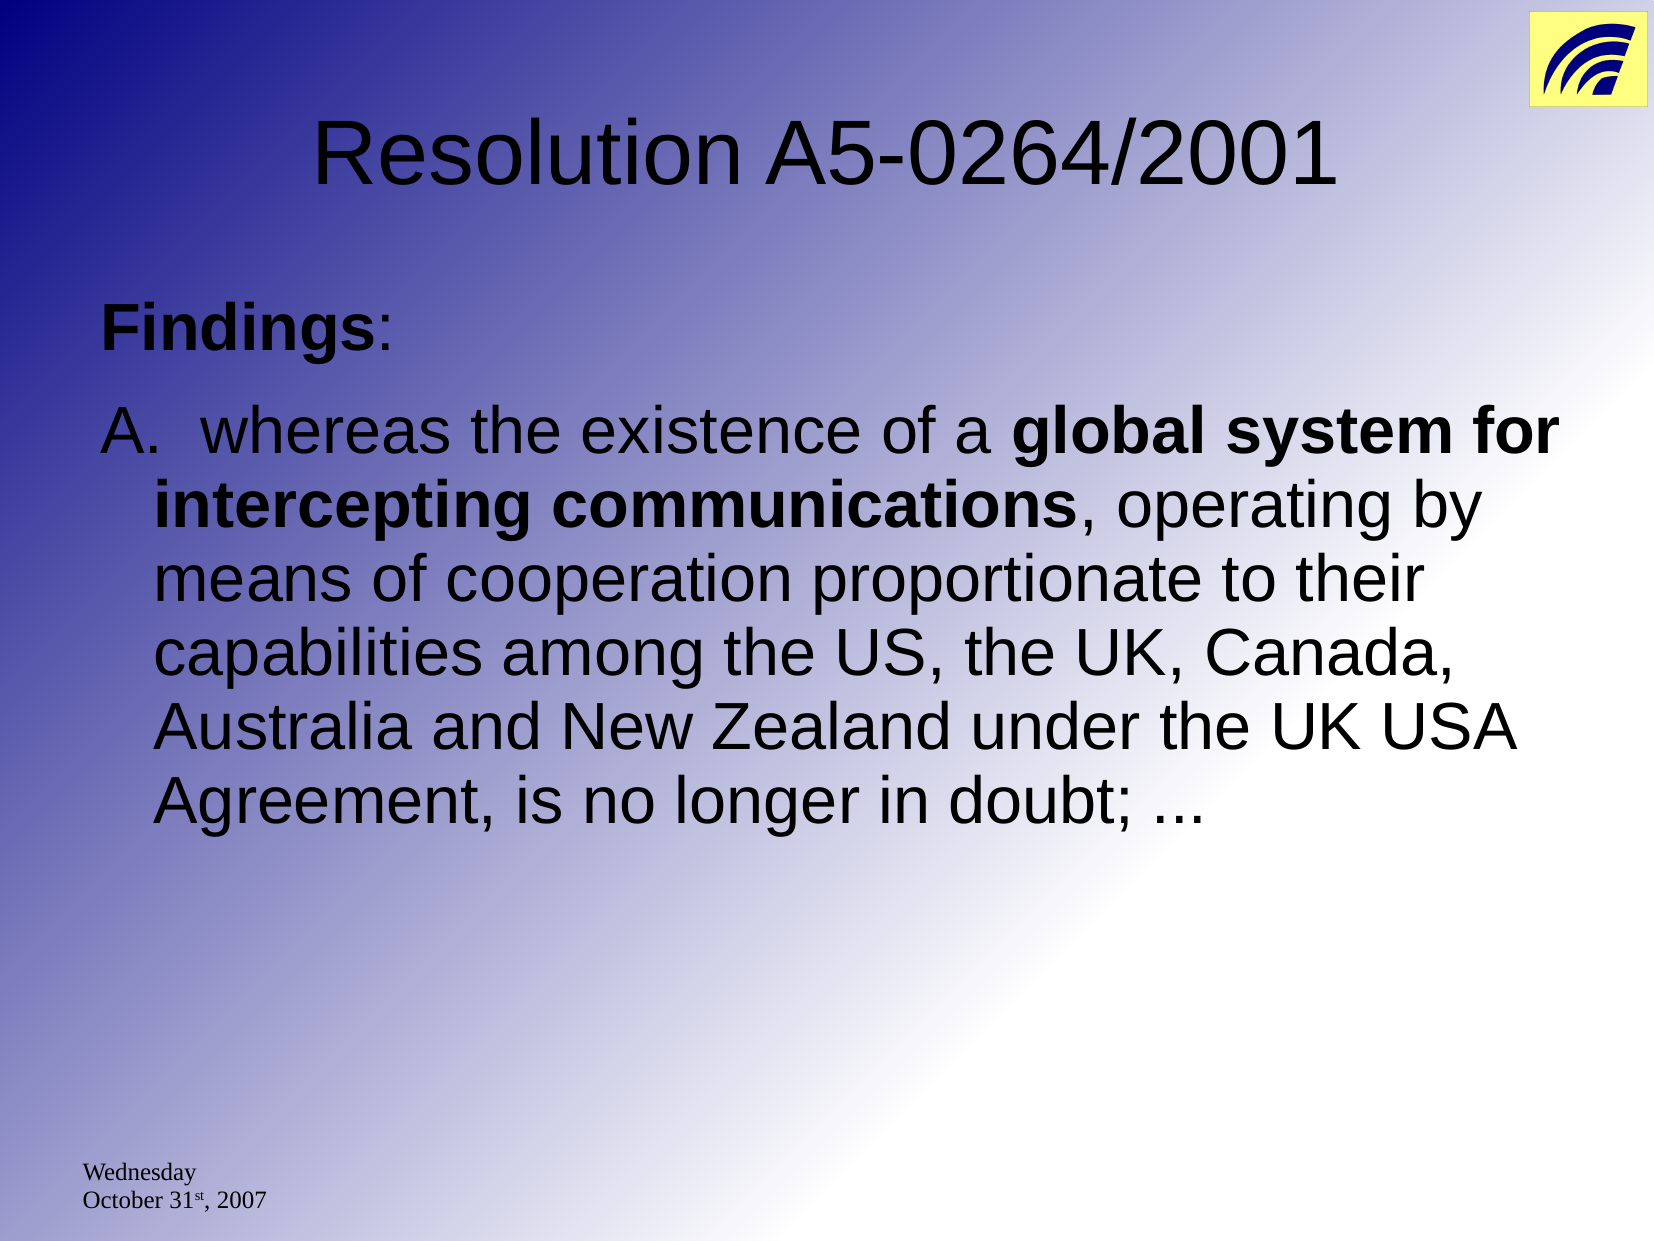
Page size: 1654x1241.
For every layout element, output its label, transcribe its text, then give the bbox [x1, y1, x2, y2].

picture [1529, 11, 1648, 107]
title Resolution A5-0264/2001 [82, 56, 1571, 250]
list Findings: A. whereas the existence of a global system for intercepting communications, operating by means of cooperation proportionate to their capabilities among the US, the UK, Canada, Australia and New Zealand under the UK USA Agreement, is no longer in doubt; ... [82, 290, 1571, 1094]
